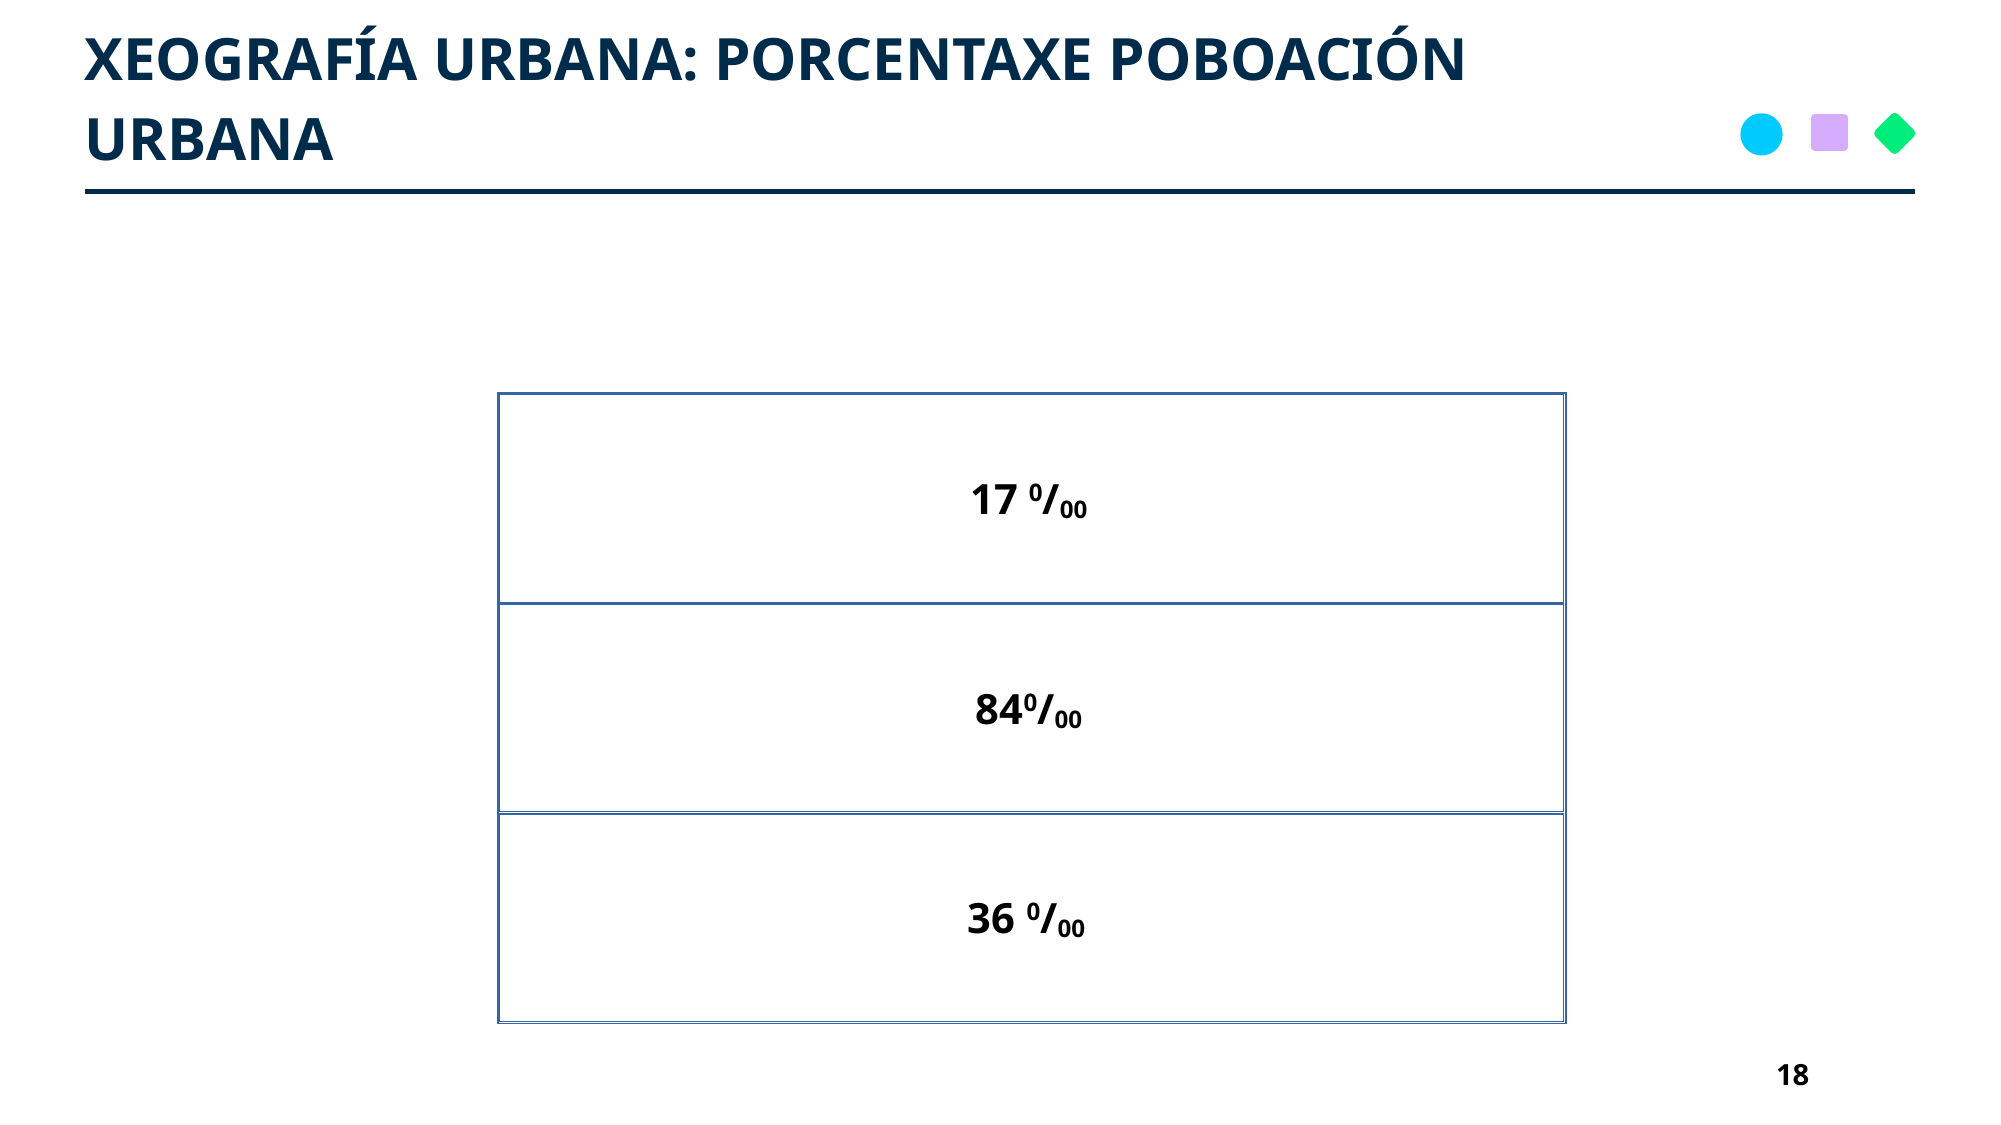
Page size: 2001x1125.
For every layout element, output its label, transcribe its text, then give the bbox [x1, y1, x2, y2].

table_header 17 0/00 [500, 395, 1563, 602]
table_cell 36 0/00 [500, 815, 1563, 1021]
title XEOGRAFÍA URBANA: PORCENTAXE POBOACIÓN URBANA [84, 88, 1713, 178]
table_cell 840/00 [500, 605, 1563, 811]
